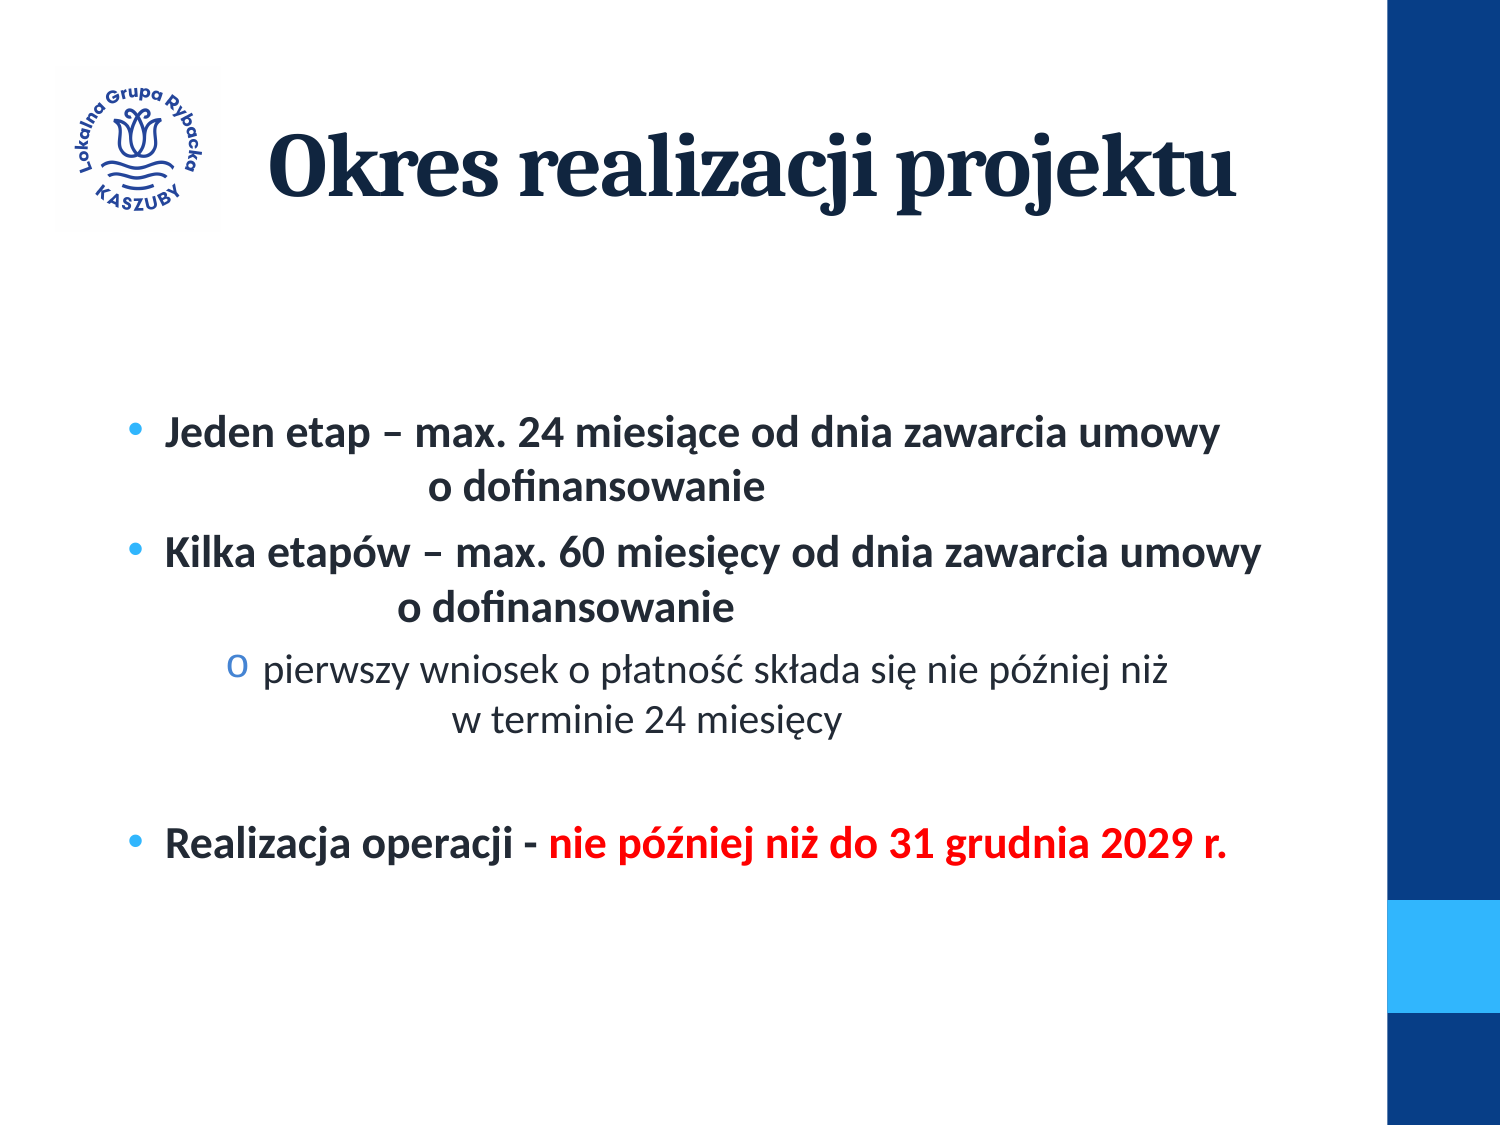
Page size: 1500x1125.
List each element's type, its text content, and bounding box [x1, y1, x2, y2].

title Okres realizacji projektu [253, 30, 1326, 289]
picture [55, 66, 221, 232]
list Jeden etap – max. 24 miesiące od dnia zawarcia umowy o dofinansowanie Kilka etapów – max. 60 miesięcy od dnia zawarcia umowy o dofinansowanie pierwszy wniosek o płatność składa się nie później niż w terminie 24 miesięcy Realizacja operacji - nie później niż do 31 grudnia 2029 r. [75, 393, 1300, 1095]
